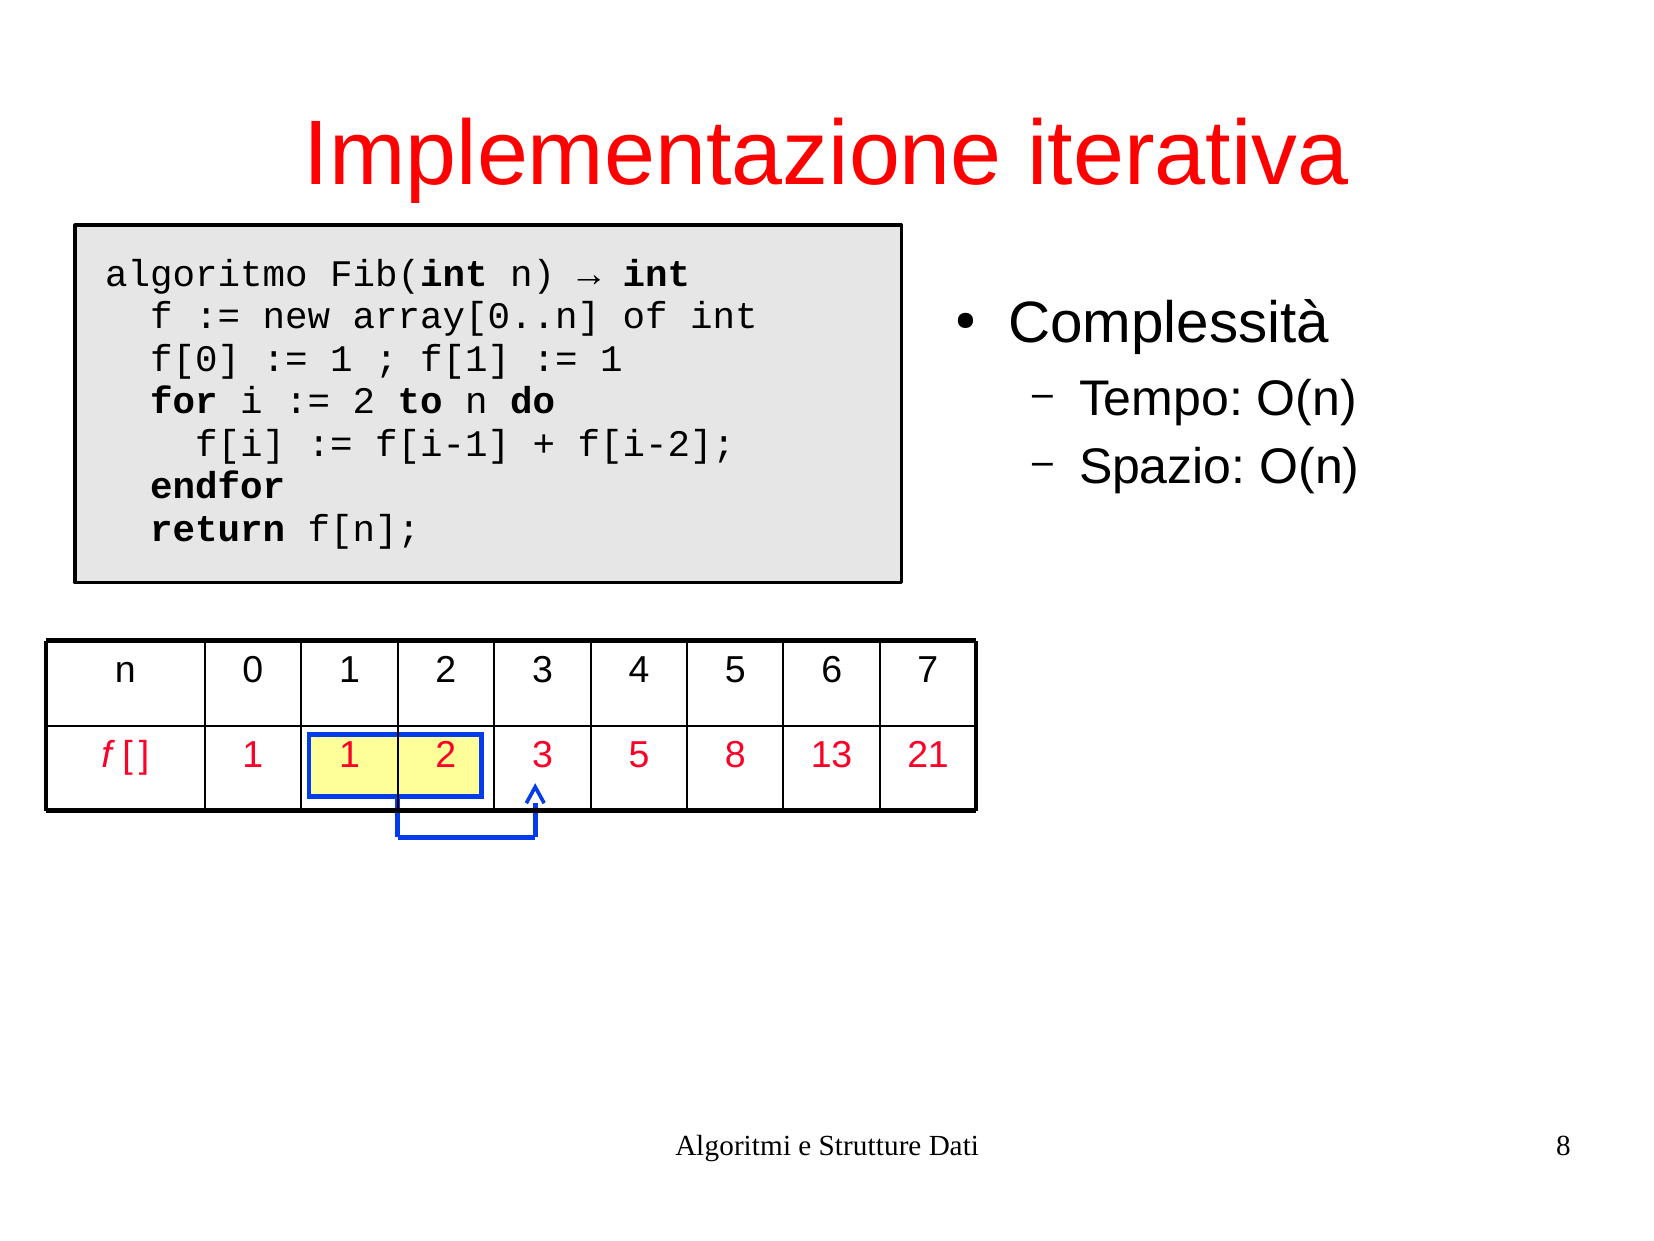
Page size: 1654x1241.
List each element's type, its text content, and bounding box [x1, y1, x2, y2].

text_box 21 [881, 727, 937, 808]
text_box 13 [784, 727, 879, 808]
title Implementazione iterativa [82, 49, 1571, 257]
text_box 1 [302, 727, 397, 808]
text_box 5 [592, 727, 686, 808]
text_box 2 [399, 727, 493, 808]
text_box 3 [495, 643, 590, 725]
text_box 7 [881, 643, 937, 725]
text_box 3 [495, 727, 590, 808]
text_box algoritmo Fib(int n) → int f := new array[0..n] of int f[0] := 1 ; f[1] := 1 for i := 2 to n do f[i] := f[i-1] + f[i-2]; endfor return f[n]; [75, 225, 902, 583]
list Complessità Tempo: O(n) Spazio: O(n) [937, 290, 1572, 1109]
text_box 8 [688, 727, 782, 808]
text_box f [ ] [48, 727, 204, 808]
text_box 1 [302, 643, 397, 725]
text_box 1 [206, 727, 300, 808]
text_box 6 [784, 643, 879, 725]
text_box 5 [688, 643, 782, 725]
text_box n [48, 643, 204, 725]
text_box 0 [206, 643, 300, 725]
text_box 4 [592, 643, 686, 725]
text_box 2 [399, 643, 493, 725]
